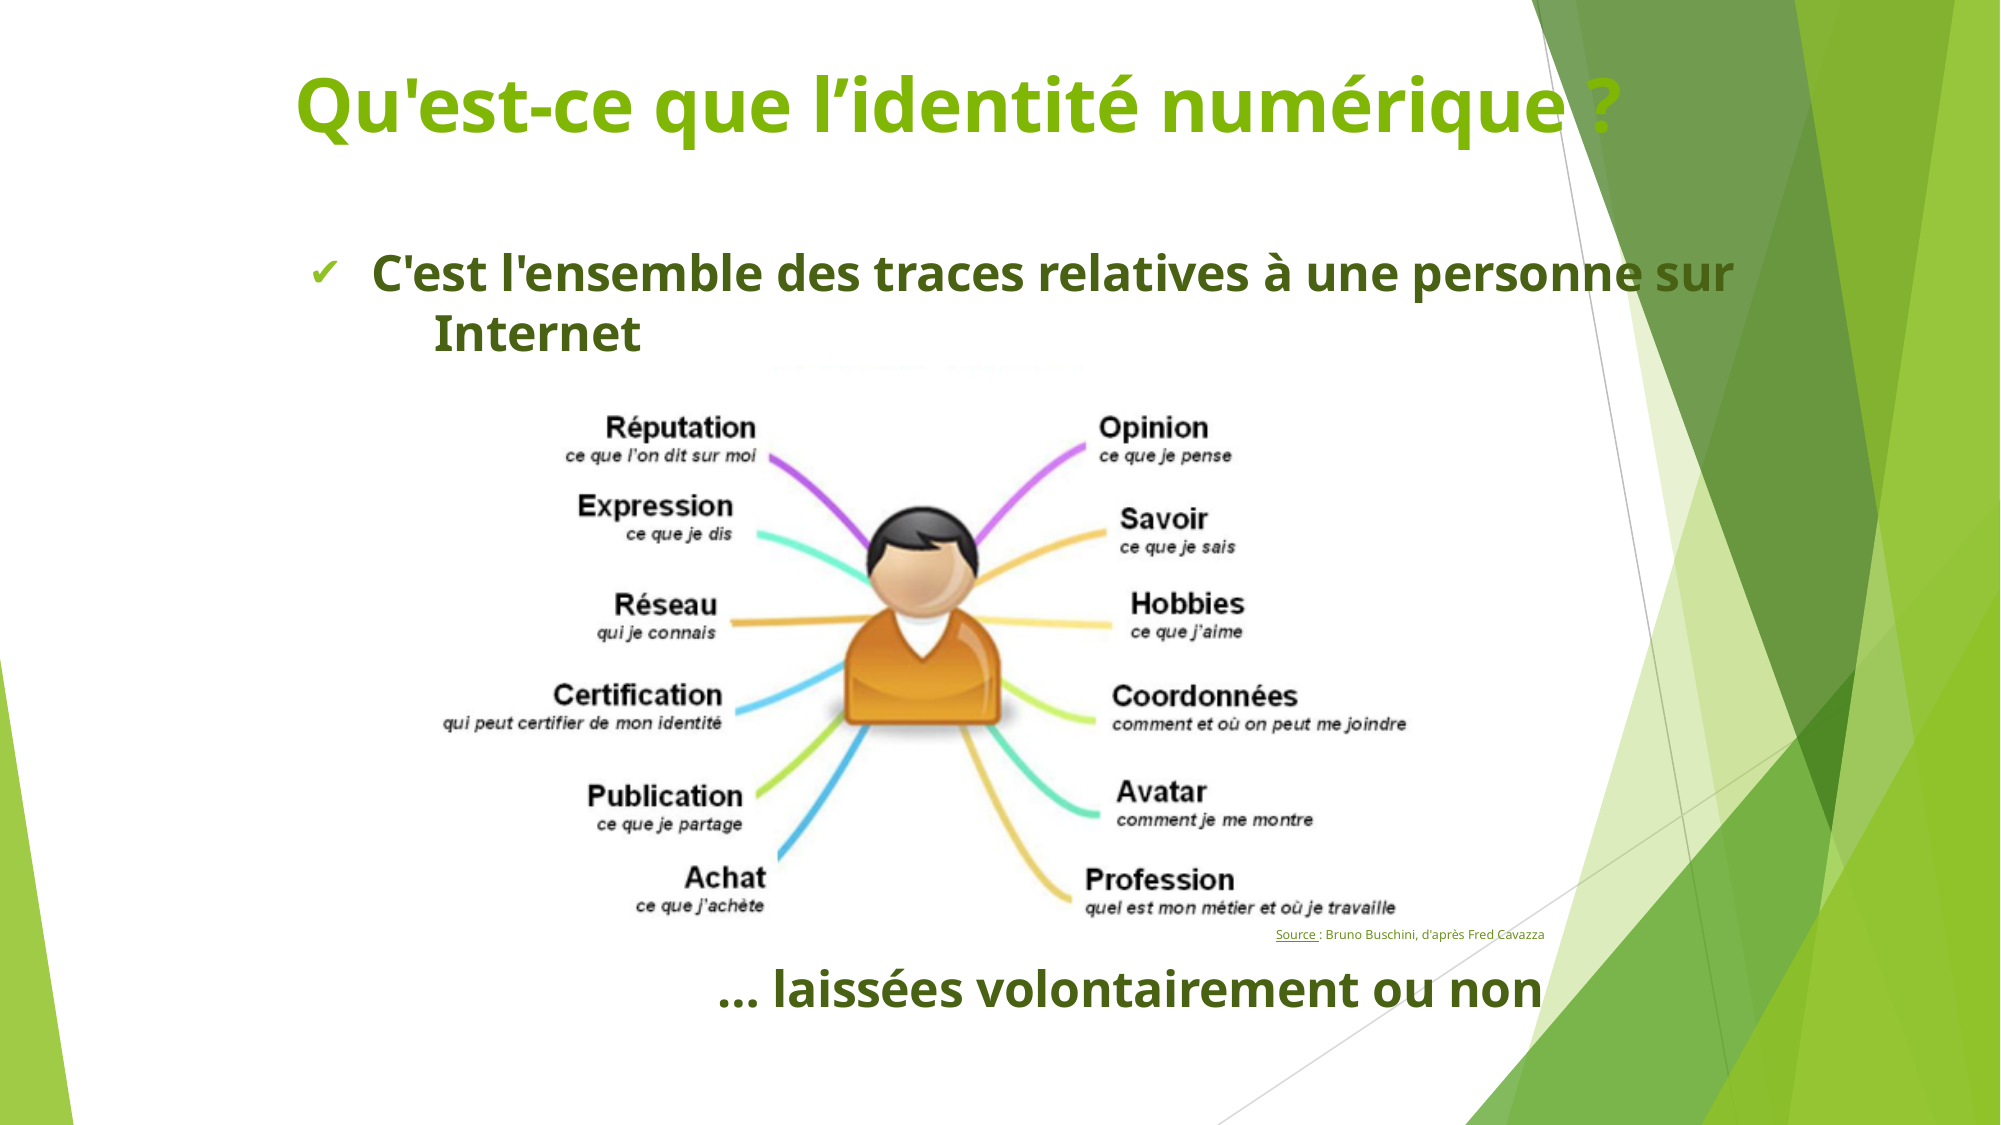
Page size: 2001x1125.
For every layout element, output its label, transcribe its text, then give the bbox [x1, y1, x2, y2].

text_box Source : Bruno Buschini, d'après Fred Cavazza [1260, 919, 1551, 950]
text_box Qu'est-ce que l’identité numérique ? [249, 22, 1720, 234]
text_box C'est l'ensemble des traces relatives à une personne sur Internet [281, 233, 1750, 406]
picture [437, 366, 1452, 950]
text_box … laissées volontairement ou non [702, 950, 1559, 1025]
